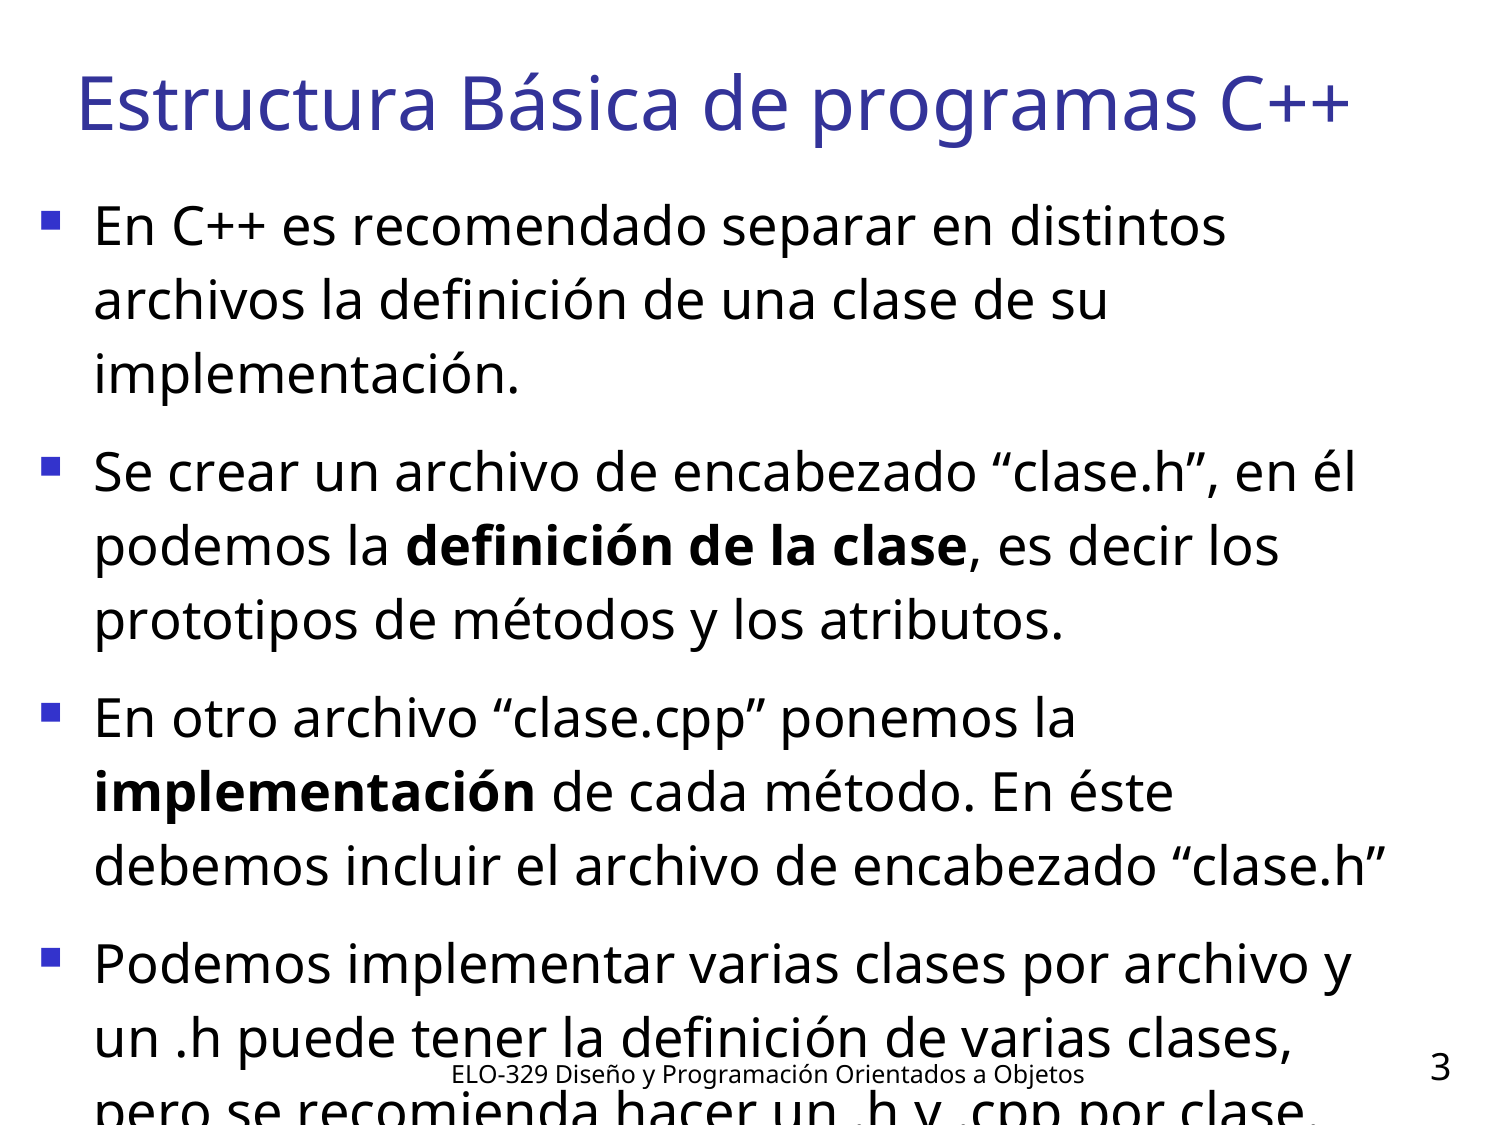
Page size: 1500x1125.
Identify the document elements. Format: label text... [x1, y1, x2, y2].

list En C++ es recomendado separar en distintos archivos la definición de una clase de su implementación. Se crear un archivo de encabezado “clase.h”, en él podemos la definición de la clase, es decir los prototipos de métodos y los atributos. En otro archivo “clase.cpp” ponemos la implementación de cada método. En éste debemos incluir el archivo de encabezado “clase.h” Podemos implementar varias clases por archivo y un .h puede tener la definición de varias clases, pero se recomienda hacer un .h y .cpp por clase. [38, 187, 1426, 1051]
title Estructura Básica de programas C++ [75, 19, 1500, 183]
